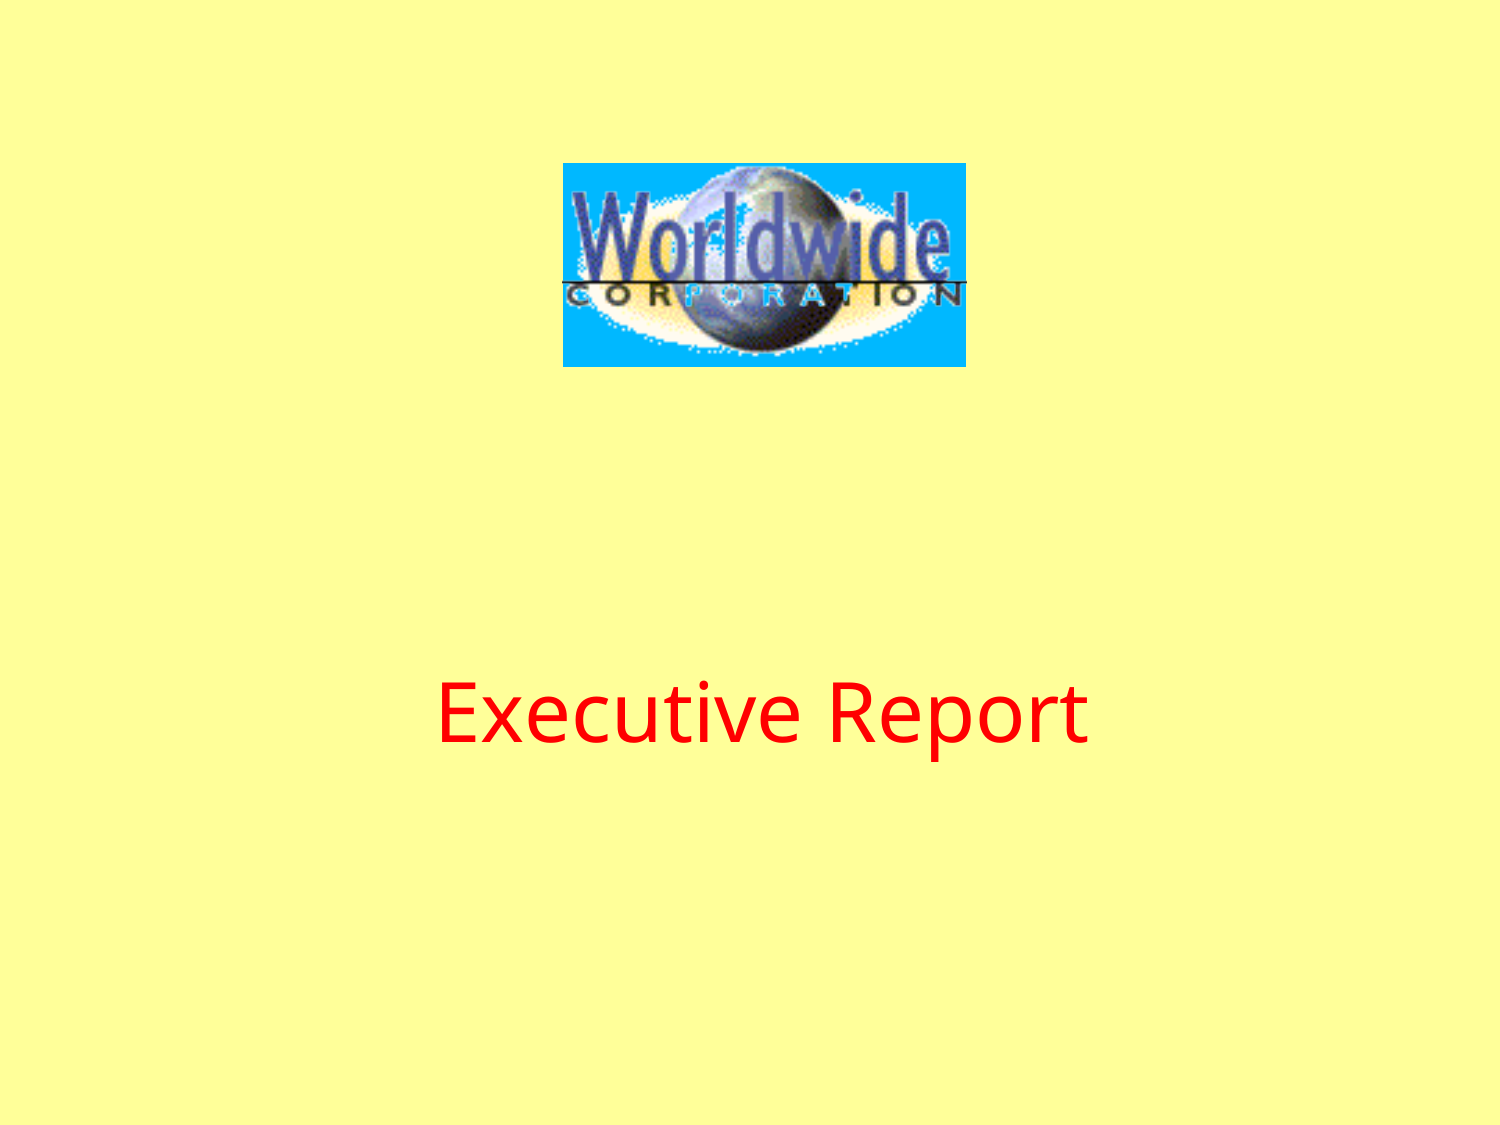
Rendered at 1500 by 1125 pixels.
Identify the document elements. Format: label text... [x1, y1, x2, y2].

picture [562, 167, 967, 356]
title Executive Report [125, 525, 1401, 767]
